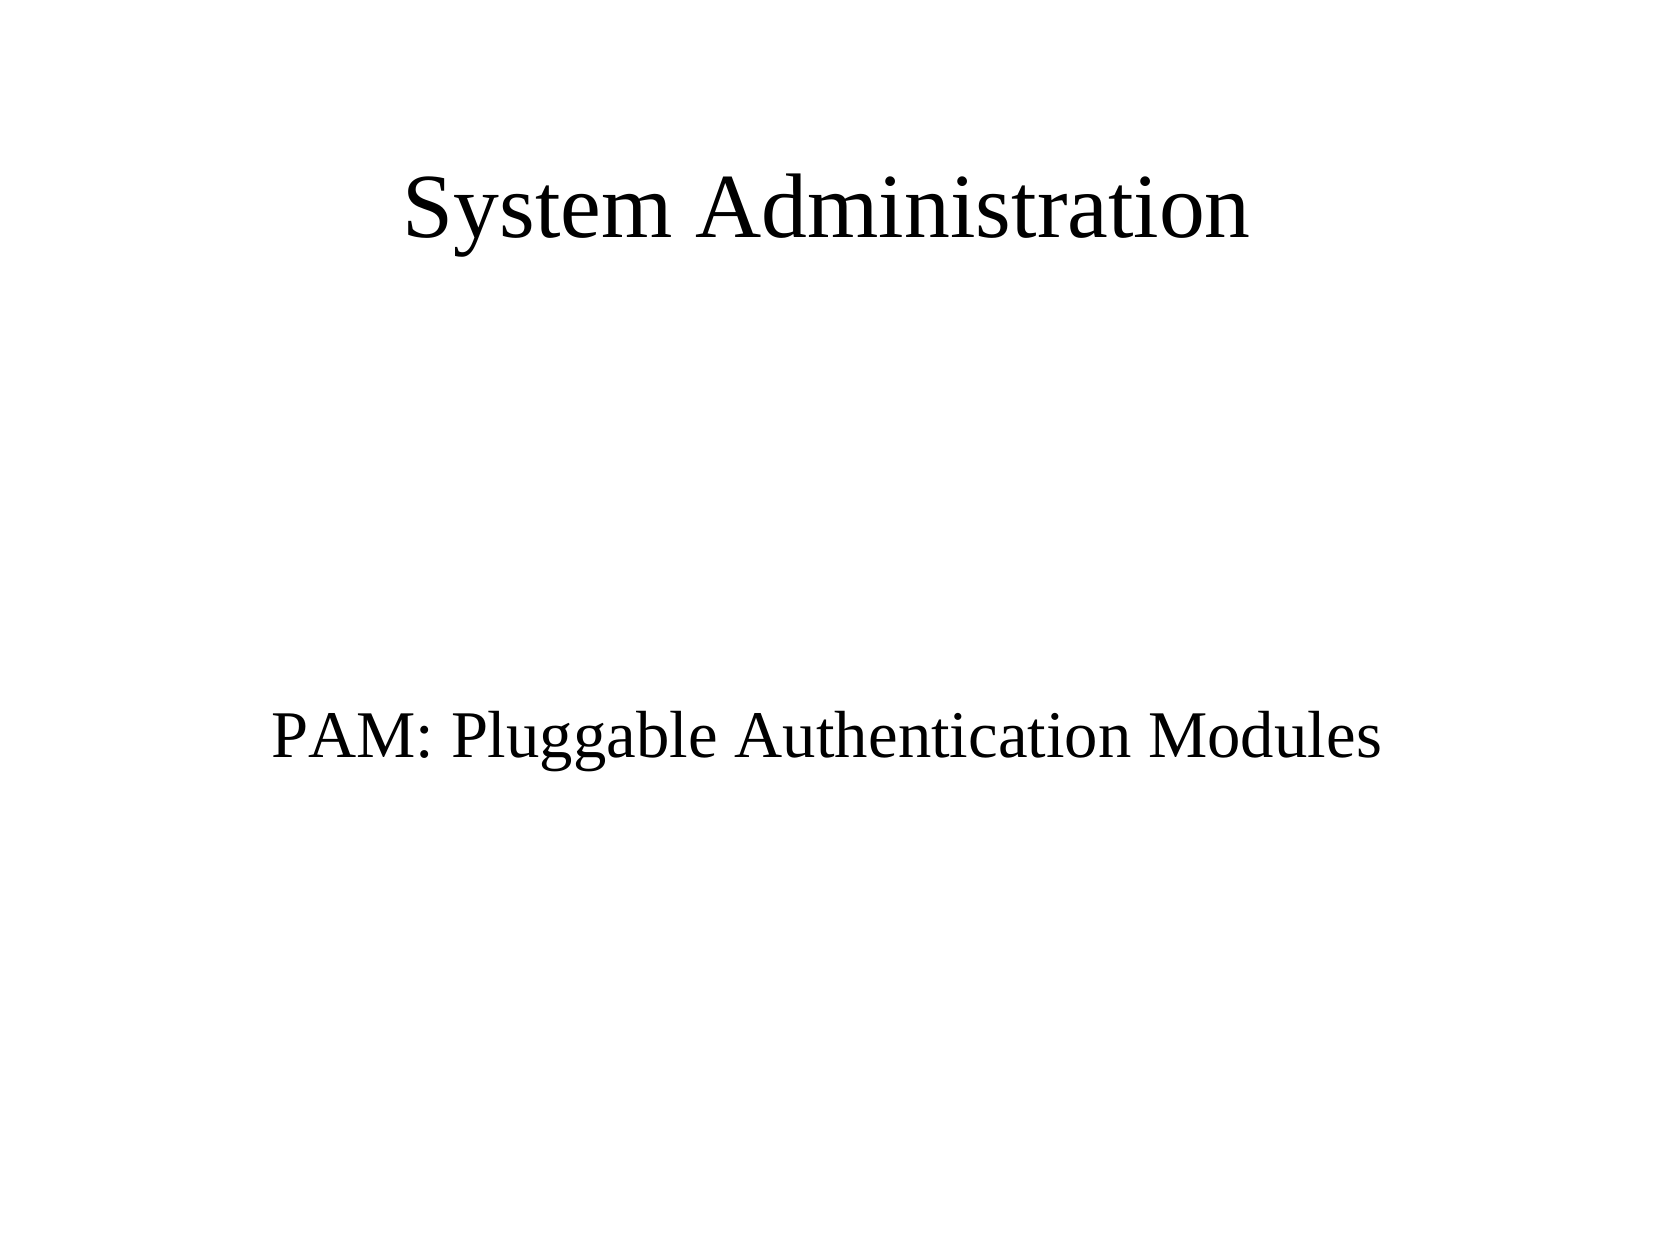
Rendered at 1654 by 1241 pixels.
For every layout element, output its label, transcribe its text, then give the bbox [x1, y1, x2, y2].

title System Administration [121, 102, 1534, 311]
subtitle PAM: Pluggable Authentication Modules [121, 344, 1534, 1127]
